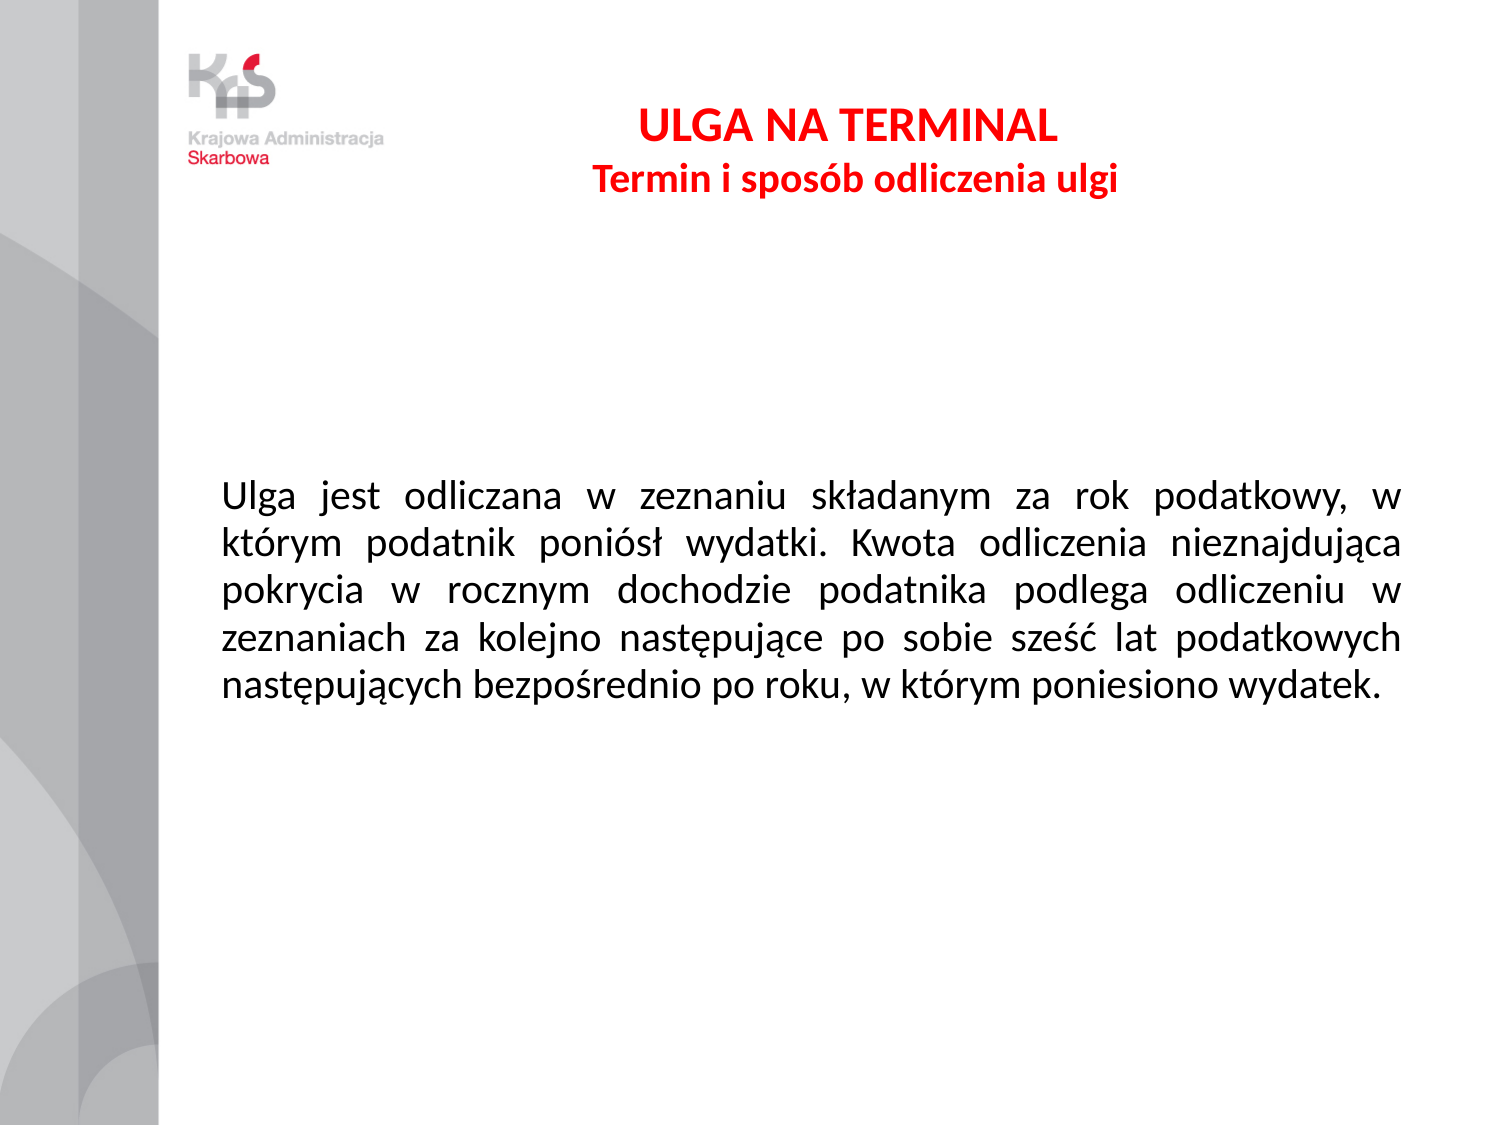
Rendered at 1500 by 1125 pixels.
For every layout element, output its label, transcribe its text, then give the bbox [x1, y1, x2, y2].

title Ulga na terminal Termin i sposób odliczenia ulgi [363, 58, 1349, 175]
text_box Ulga jest odliczana w zeznaniu składanym za rok podatkowy, w którym podatnik poniósł wydatki. Kwota odliczenia nieznajdująca pokrycia w rocznym dochodzie podatnika podlega odliczeniu w zeznaniach za kolejno następujące po sobie sześć lat podatkowych następujących bezpośrednio po roku, w którym poniesiono wydatek. [206, 323, 1418, 717]
picture [0, 0, 1500, 1125]
